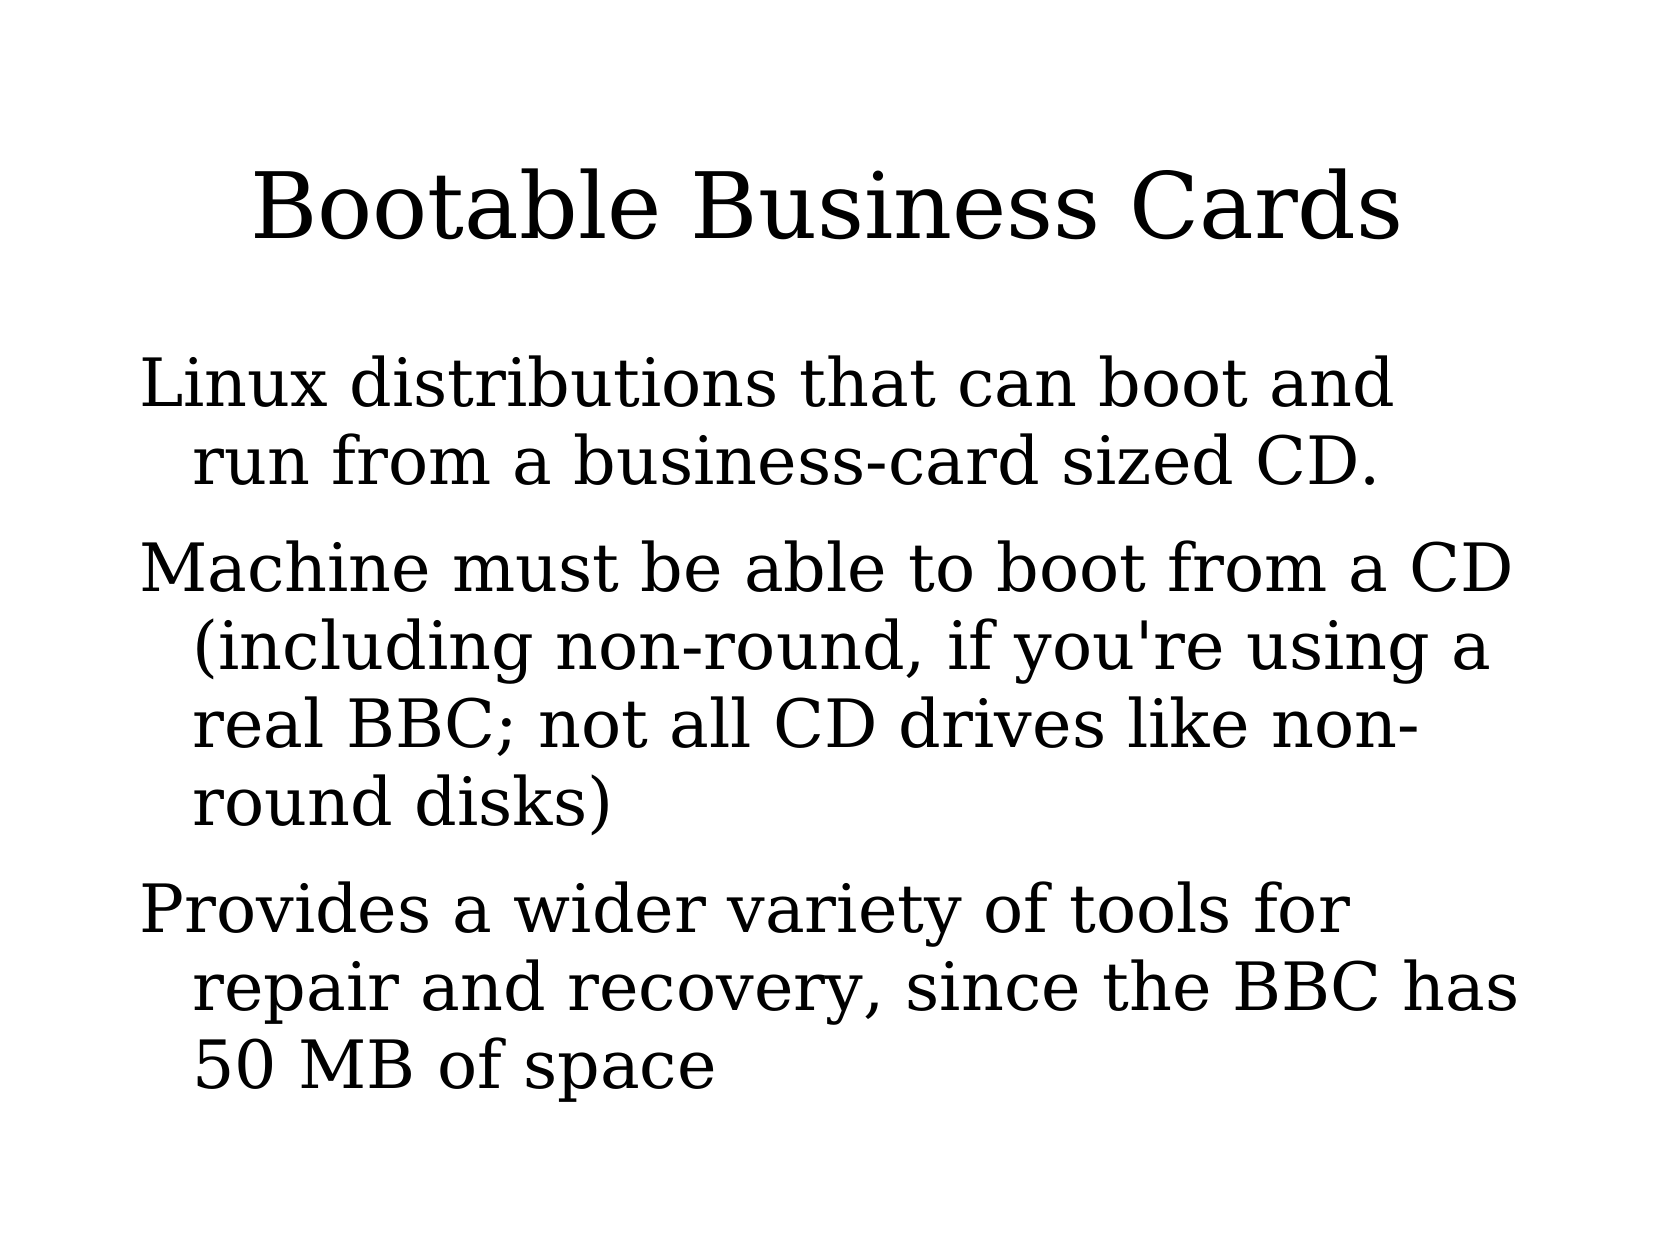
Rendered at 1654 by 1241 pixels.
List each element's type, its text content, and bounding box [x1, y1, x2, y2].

title Bootable Business Cards [121, 102, 1534, 311]
list Linux distributions that can boot and run from a business-card sized CD. Machine must be able to boot from a CD (including non-round, if you're using a real BBC; not all CD drives like non-round disks) Provides a wider variety of tools for repair and recovery, since the BBC has 50 MB of space [121, 344, 1534, 1127]
